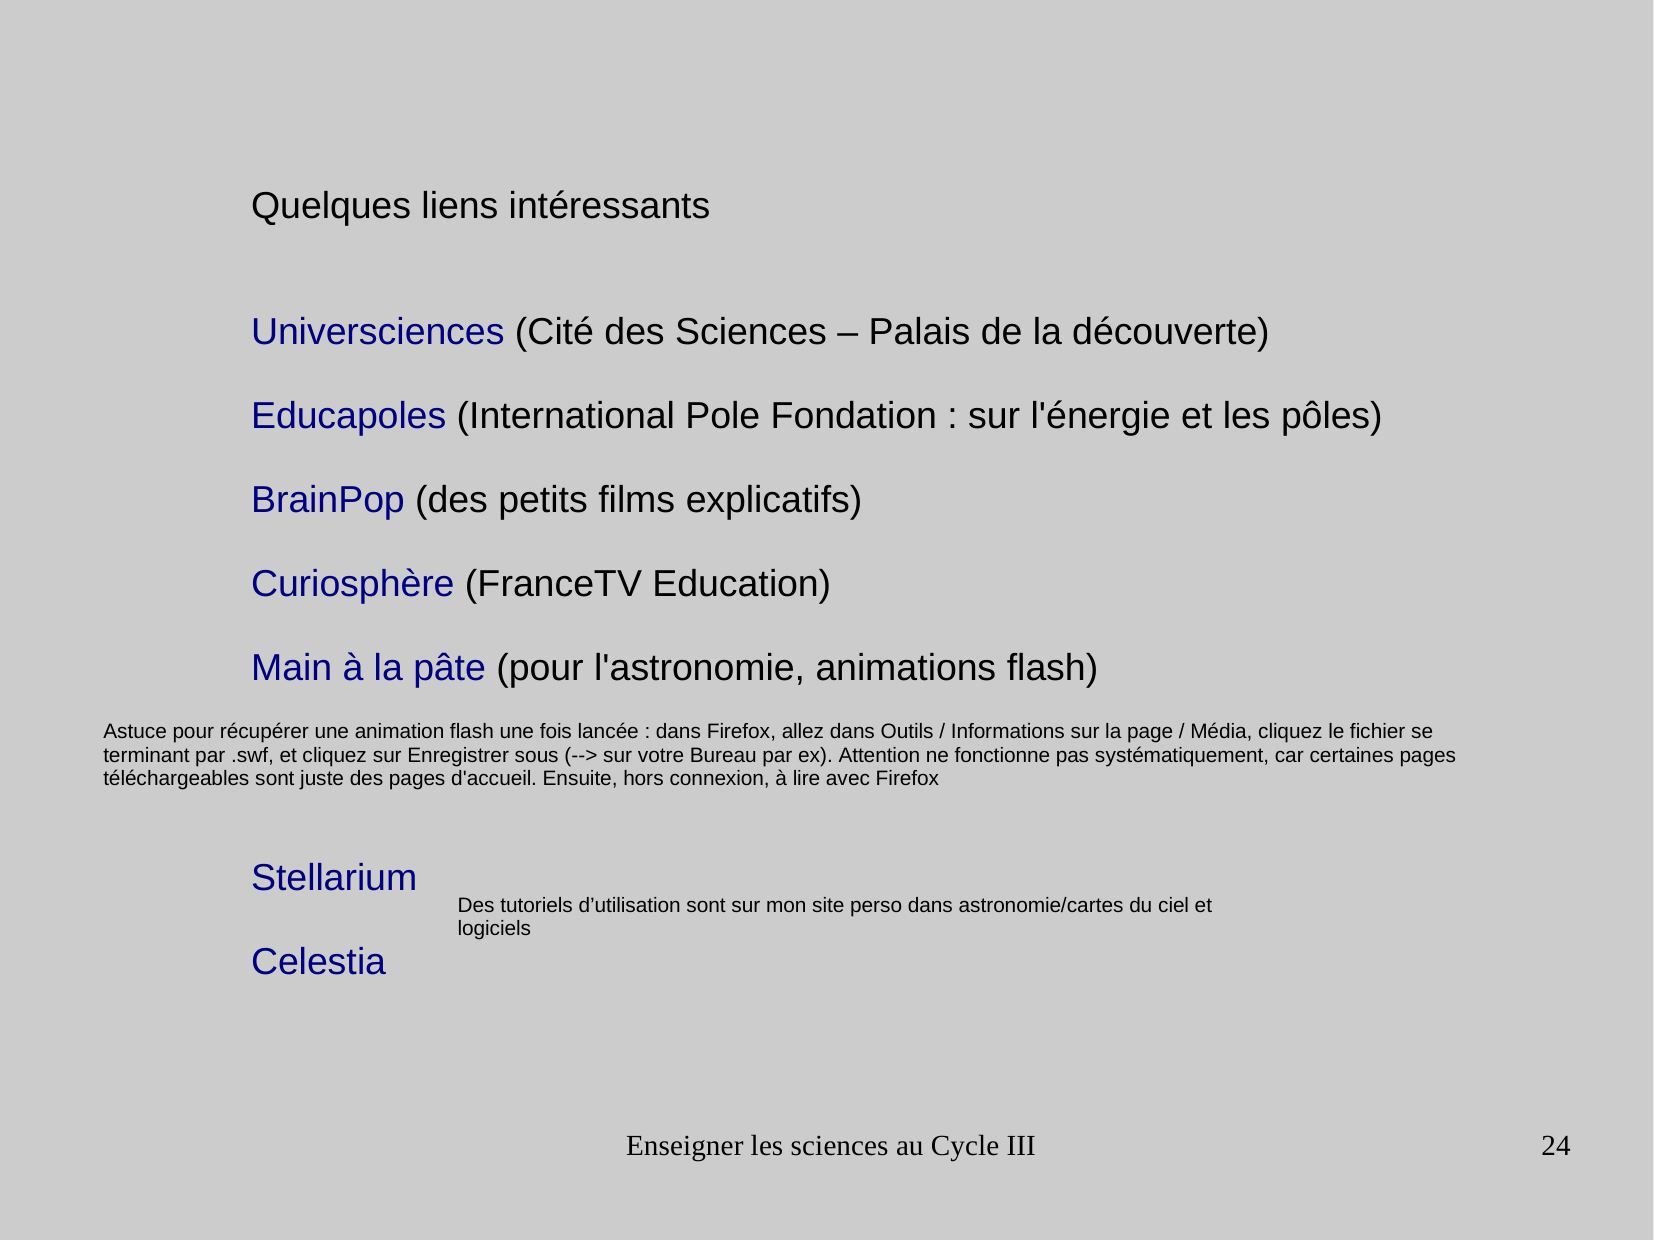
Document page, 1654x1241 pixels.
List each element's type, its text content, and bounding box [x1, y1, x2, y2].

text_box Quelques liens intéressants Universciences (Cité des Sciences – Palais de la découverte) Educapoles (International Pole Fondation : sur l'énergie et les pôles) BrainPop (des petits films explicatifs) Curiosphère (FranceTV Education) Main à la pâte (pour l'astronomie, animations flash) Stellarium Celestia [236, 177, 1506, 990]
text_box Des tutoriels d’utilisation sont sur mon site perso dans astronomie/cartes du ciel et logiciels [442, 885, 1241, 948]
text_box Astuce pour récupérer une animation flash une fois lancée : dans Firefox, allez dans Outils / Informations sur la page / Média, cliquez le fichier se terminant par .swf, et cliquez sur Enregistrer sous (--> sur votre Bureau par ex). Attention ne fonctionne pas systématiquement, car certaines pages téléchargeables sont juste des pages d'accueil. Ensuite, hors connexion, à lire avec Firefox [88, 712, 1497, 798]
